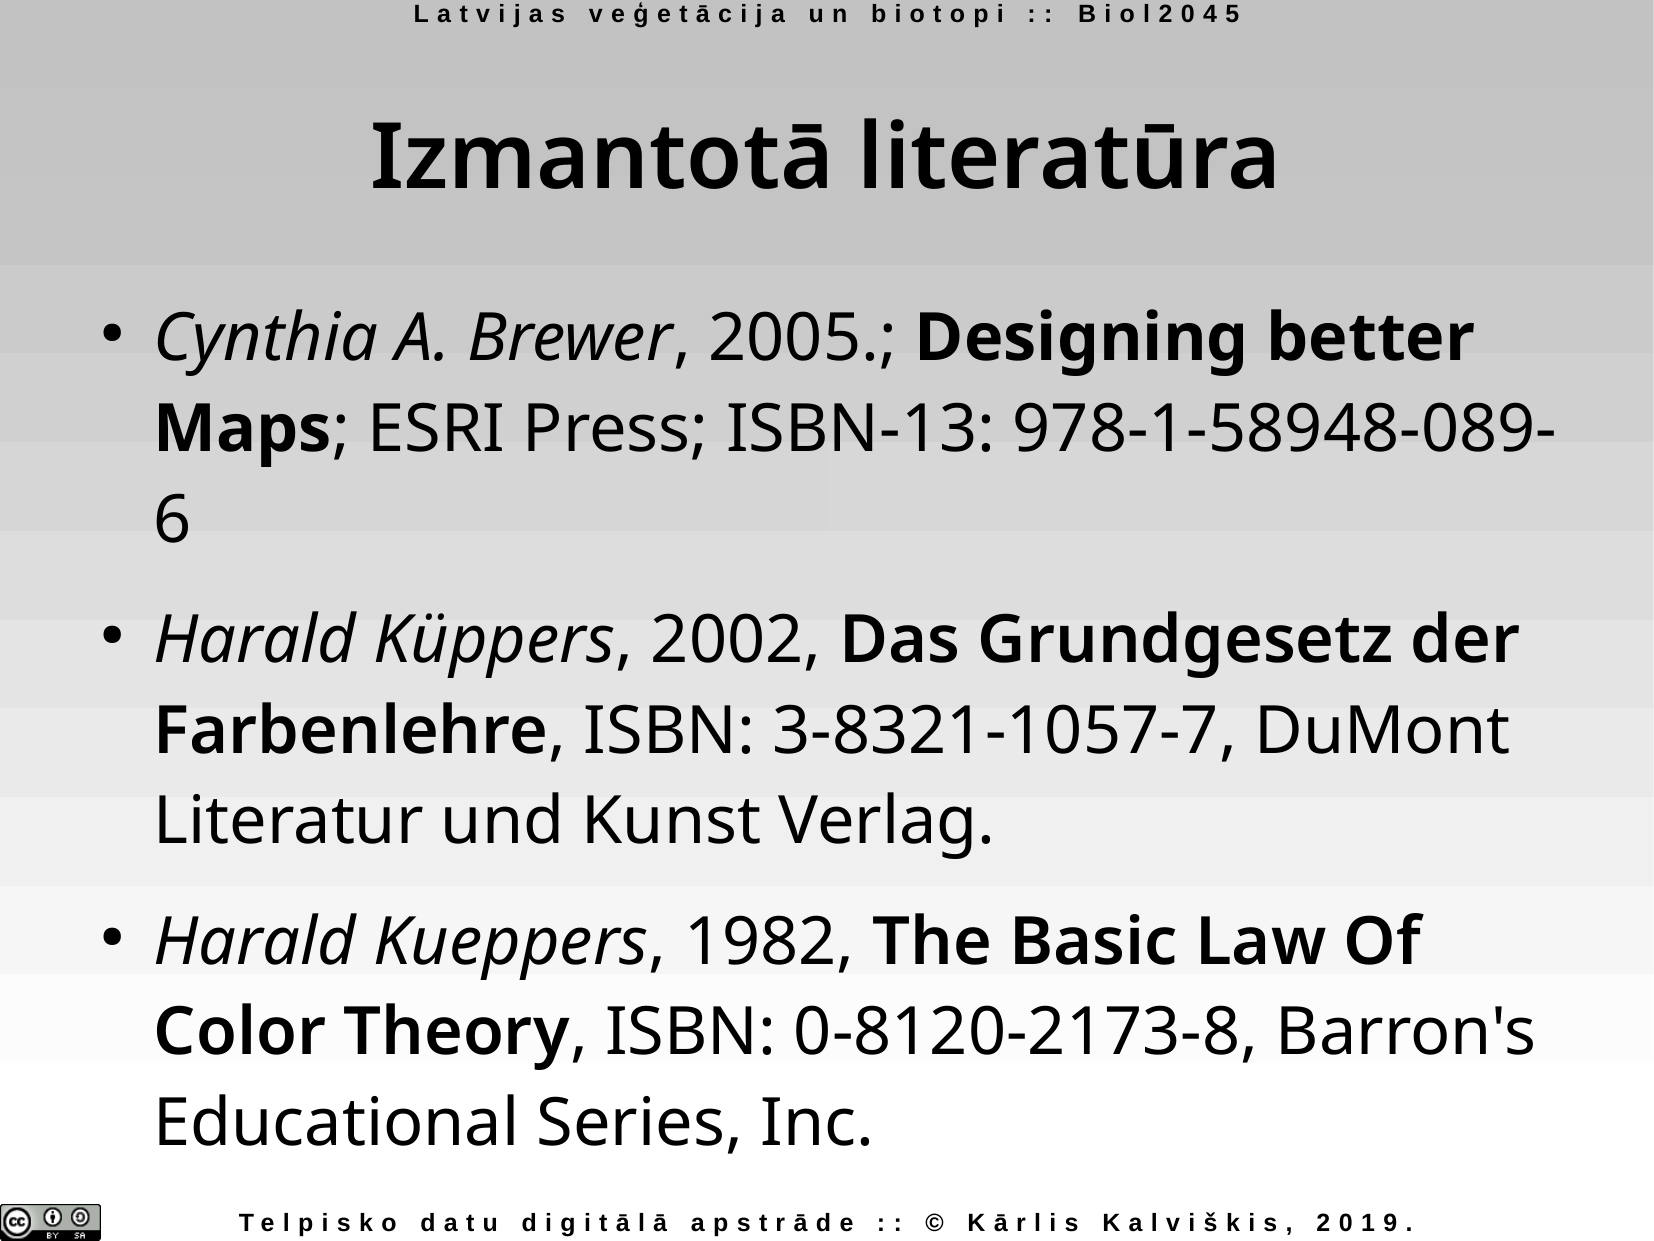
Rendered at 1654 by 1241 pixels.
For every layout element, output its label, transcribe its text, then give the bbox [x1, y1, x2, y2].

title Izmantotā literatūra [29, 49, 1625, 258]
list Cynthia A. Brewer, 2005.; Designing better Maps; ESRI Press; ISBN-13: 978-1-58948-089-6 Harald Küppers, 2002, Das Grundgesetz der Farbenlehre, ISBN: 3-8321-1057-7, DuMont Literatur und Kunst Verlag. Harald Kueppers, 1982, The Basic Law Of Color Theory, ISBN: 0-8120-2173-8, Barron's Educational Series, Inc. [82, 289, 1571, 1113]
picture [0, 0, 1654, 1241]
